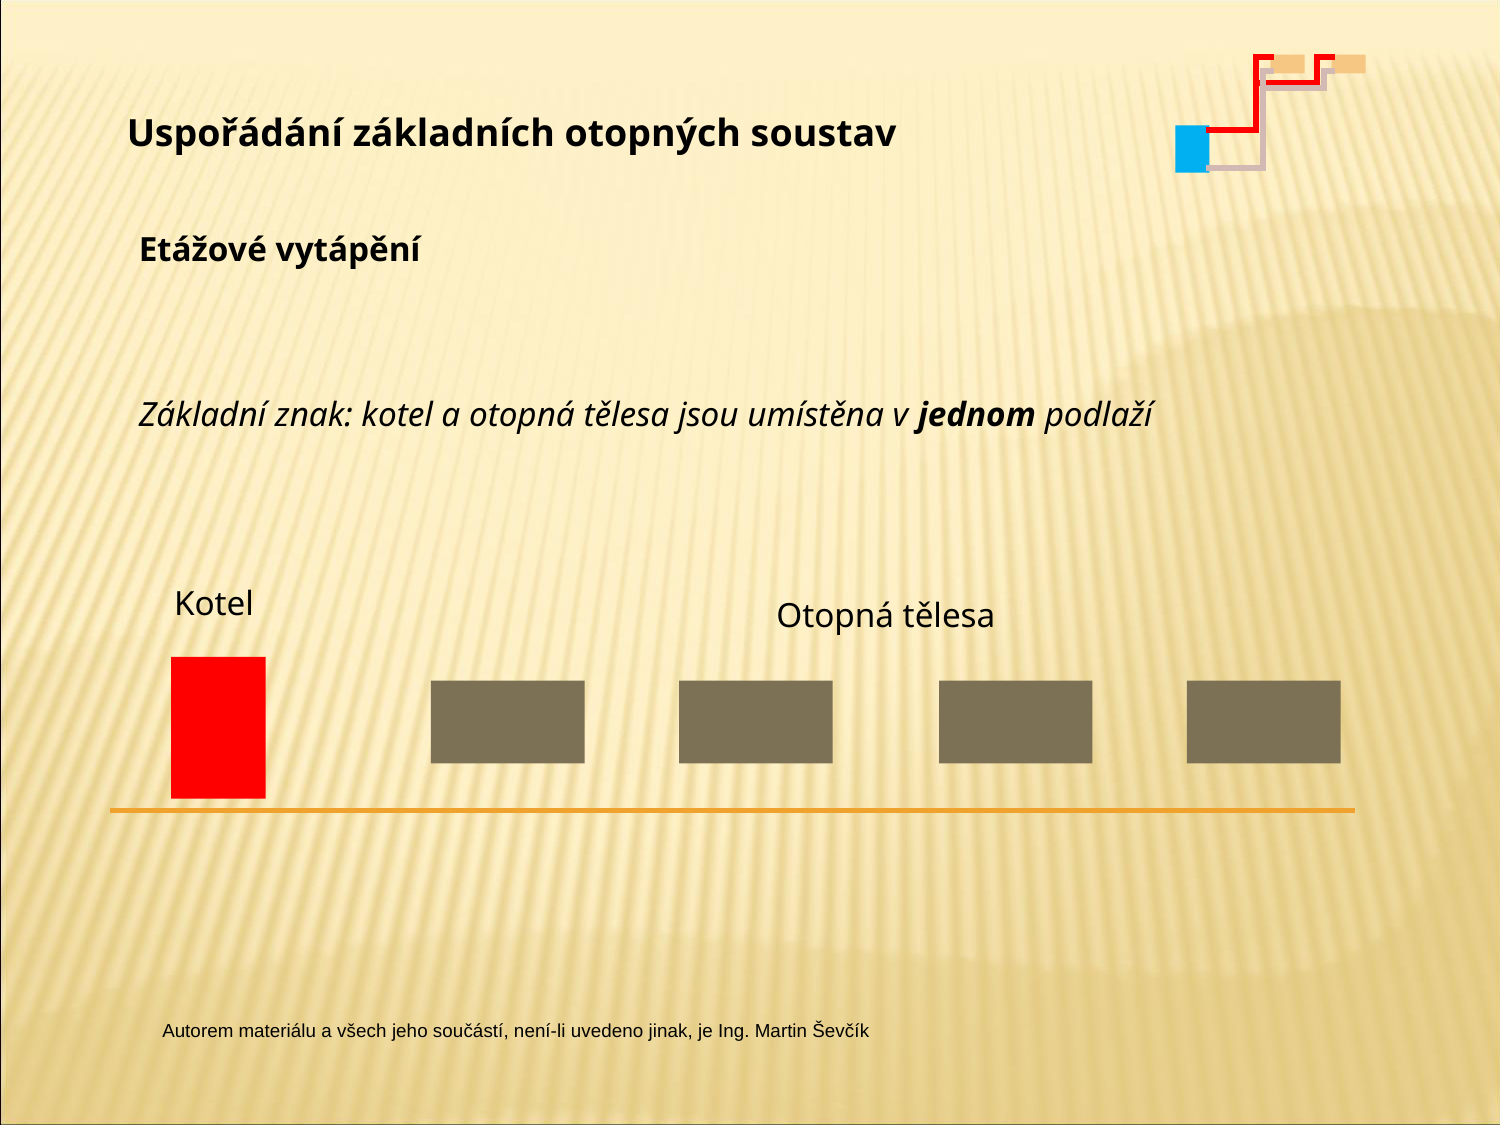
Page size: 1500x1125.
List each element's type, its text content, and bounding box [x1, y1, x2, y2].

text_box Otopná tělesa [761, 586, 1058, 642]
text_box Základní znak: kotel a otopná tělesa jsou umístěna v jednom podlaží [123, 385, 1353, 441]
picture [0, 0, 1500, 1125]
text_box Etážové vytápění [123, 219, 1046, 276]
text_box Autorem materiálu a všech jeho součástí, není-li uvedeno jinak, je Ing. Martin Ševčík [147, 1011, 1365, 1050]
text_box [1270, 54, 1305, 74]
text_box [1186, 680, 1341, 764]
text_box [1175, 125, 1210, 173]
text_box [679, 680, 833, 764]
text_box [939, 680, 1093, 764]
text_box Kotel [159, 574, 290, 630]
text_box [171, 656, 266, 799]
text_box [1331, 54, 1366, 74]
text_box Uspořádání základních otopných soustav [112, 101, 1034, 163]
text_box [430, 680, 585, 764]
